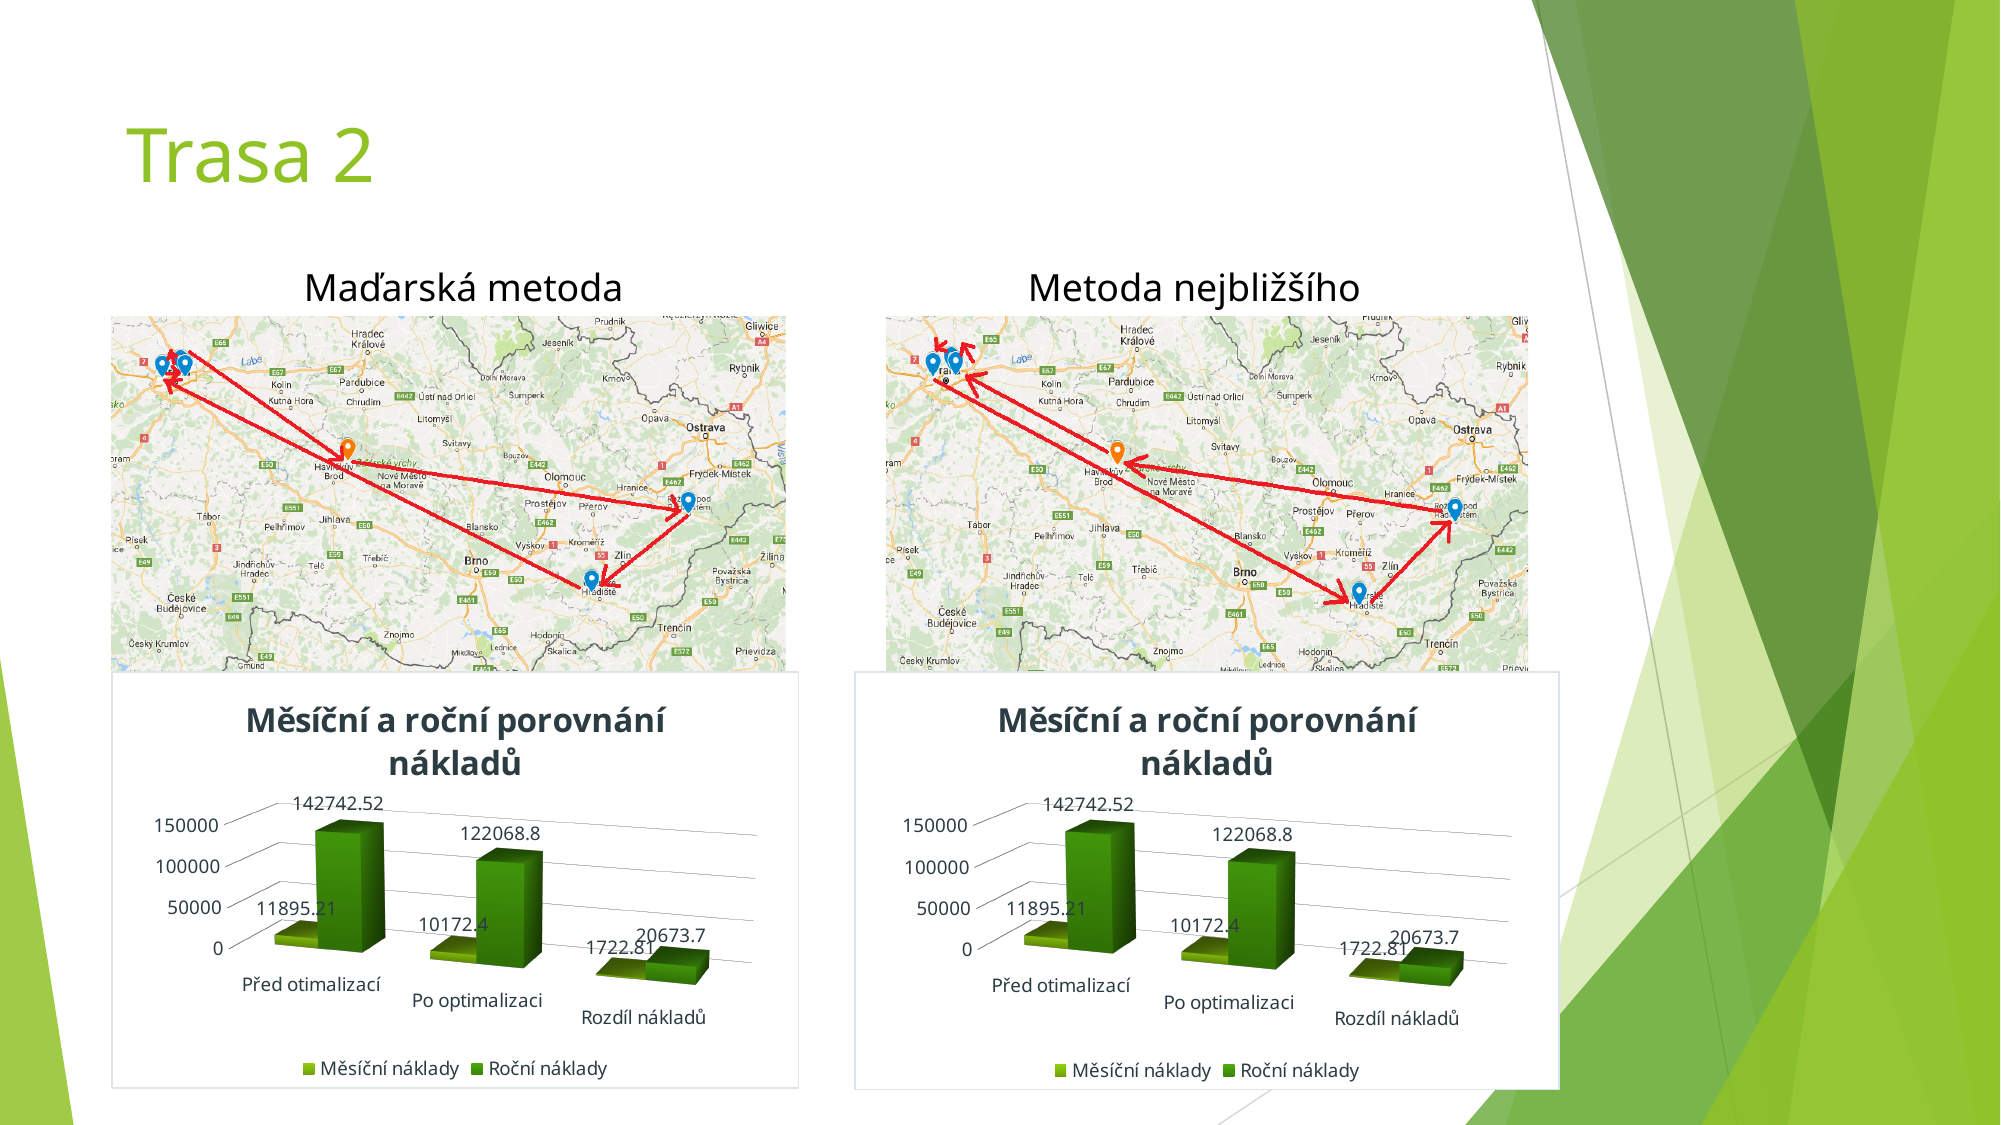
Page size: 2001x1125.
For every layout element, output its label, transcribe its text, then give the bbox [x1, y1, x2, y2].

text_box Metoda nejbližšího souseda [1012, 256, 1524, 316]
chart [854, 670, 1560, 1091]
title Trasa 2 [111, 99, 1522, 317]
picture [886, 316, 1529, 670]
picture [111, 316, 786, 670]
text_box Maďarská metoda [288, 256, 800, 317]
chart [111, 670, 800, 1089]
